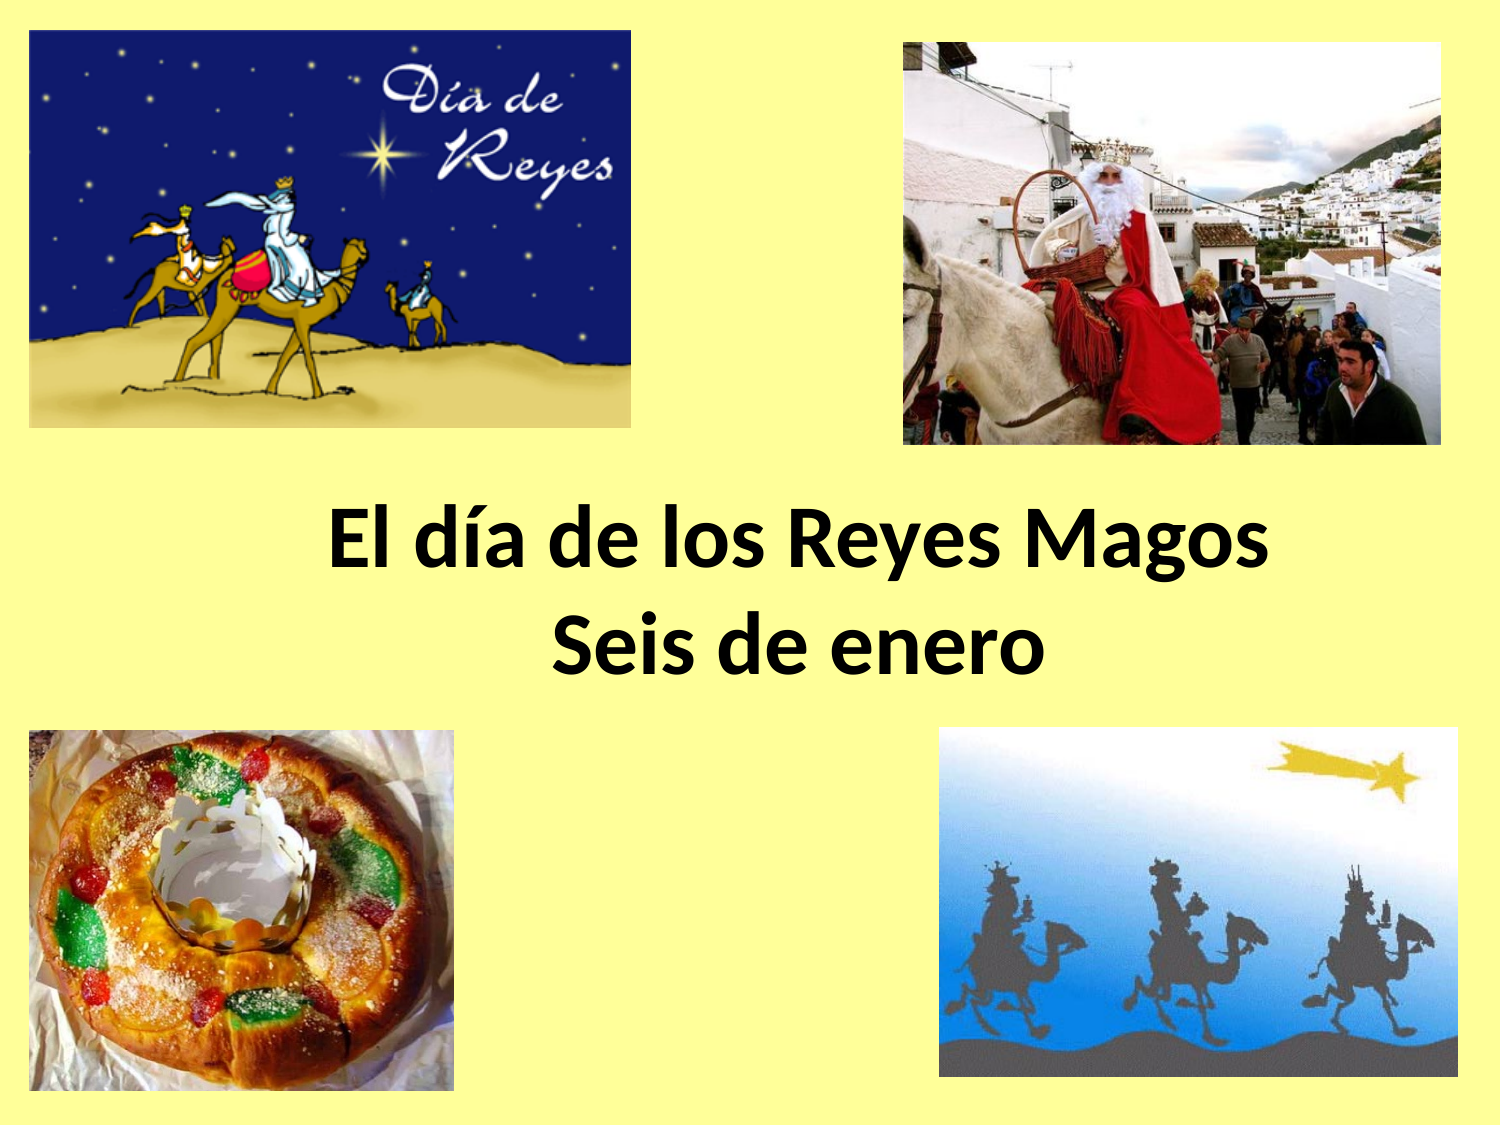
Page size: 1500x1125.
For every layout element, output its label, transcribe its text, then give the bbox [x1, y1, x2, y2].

picture [939, 727, 1458, 1077]
picture [903, 42, 1441, 445]
picture [29, 730, 454, 1091]
picture [29, 30, 631, 428]
text_box El día de los Reyes Magos Seis de enero [123, 470, 1474, 701]
